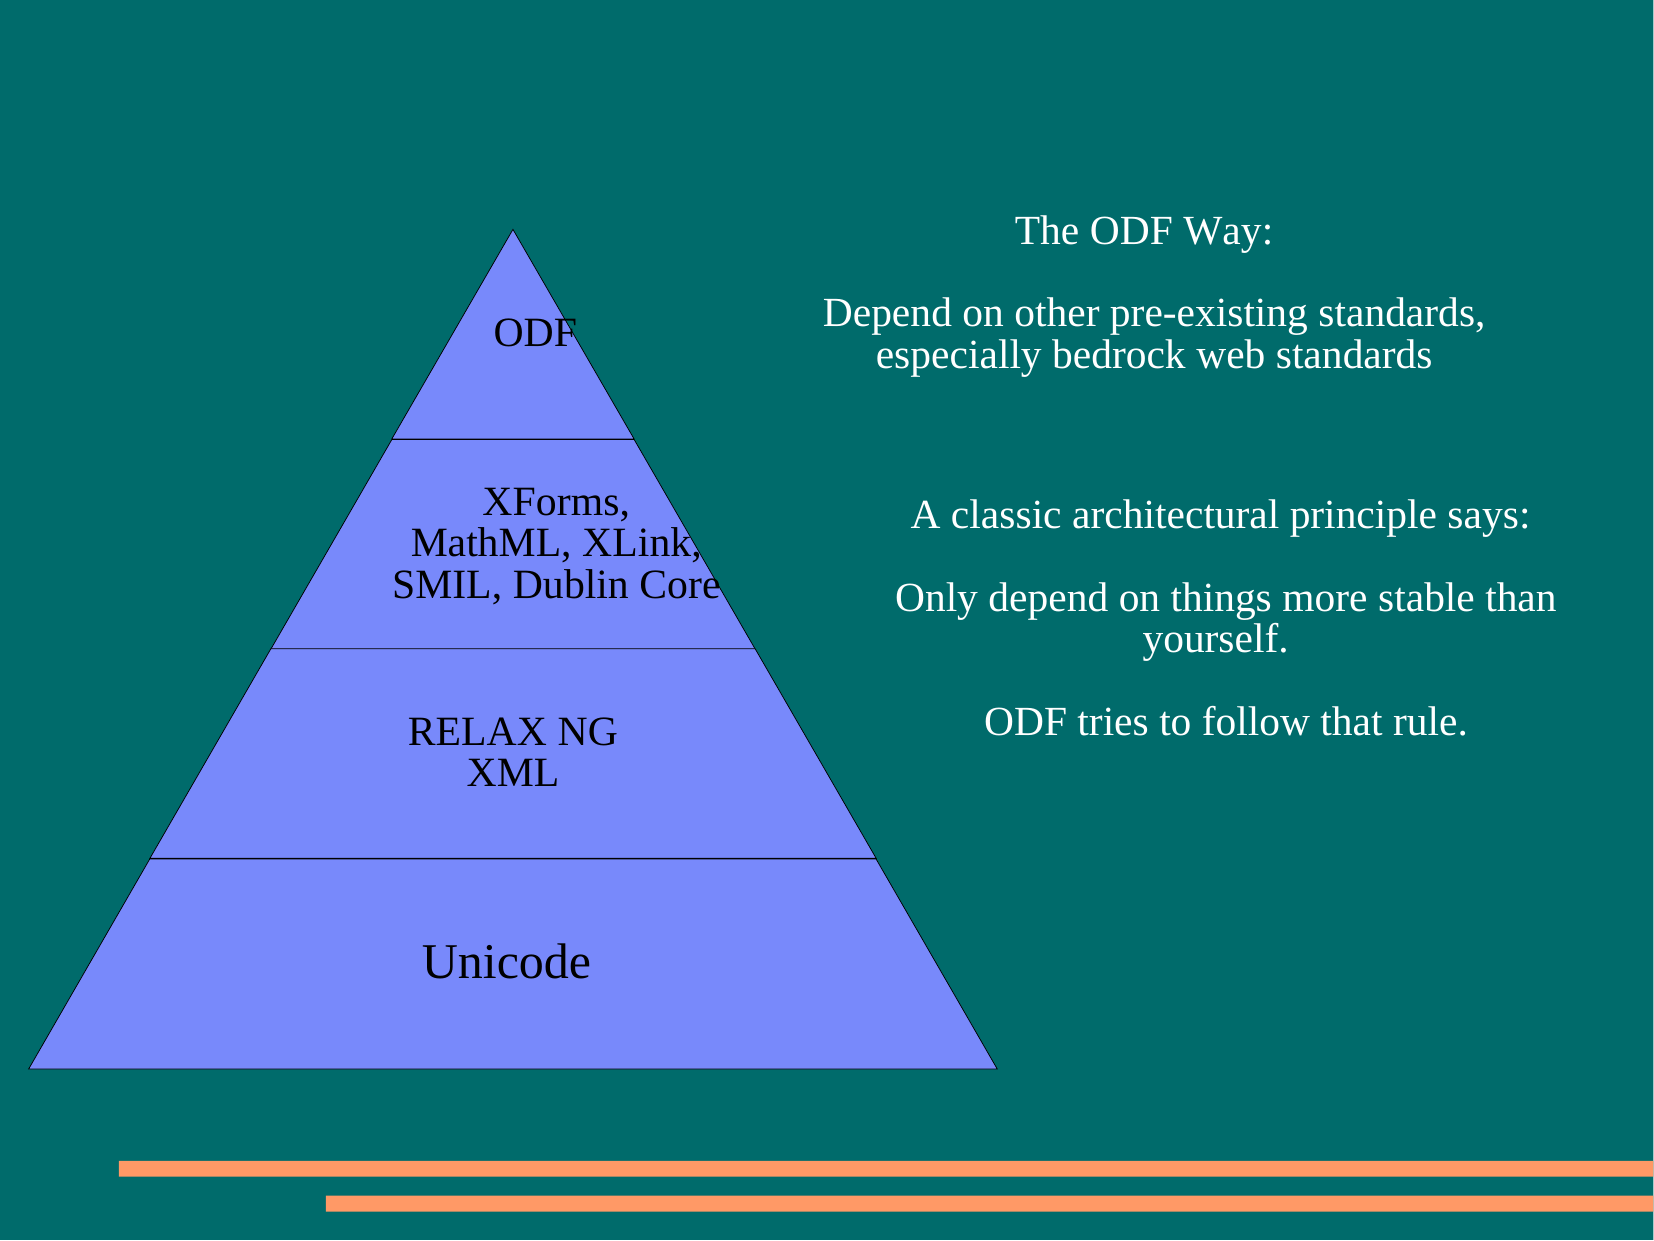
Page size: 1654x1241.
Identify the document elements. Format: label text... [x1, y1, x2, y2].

text_box Unicode [28, 859, 998, 1070]
text_box XForms, MathML, XLink, SMIL, Dublin Core [271, 439, 755, 648]
text_box The ODF Way: Depend on other pre-existing standards, especially bedrock web standards [738, 203, 1571, 385]
text_box ODF [562, 321, 571, 332]
text_box RELAX NG XML [149, 648, 877, 859]
text_box ODF [391, 229, 635, 439]
text_box A classic architectural principle says: Only depend on things more stable than yourself. ODF tries to follow that rule. [840, 487, 1613, 752]
